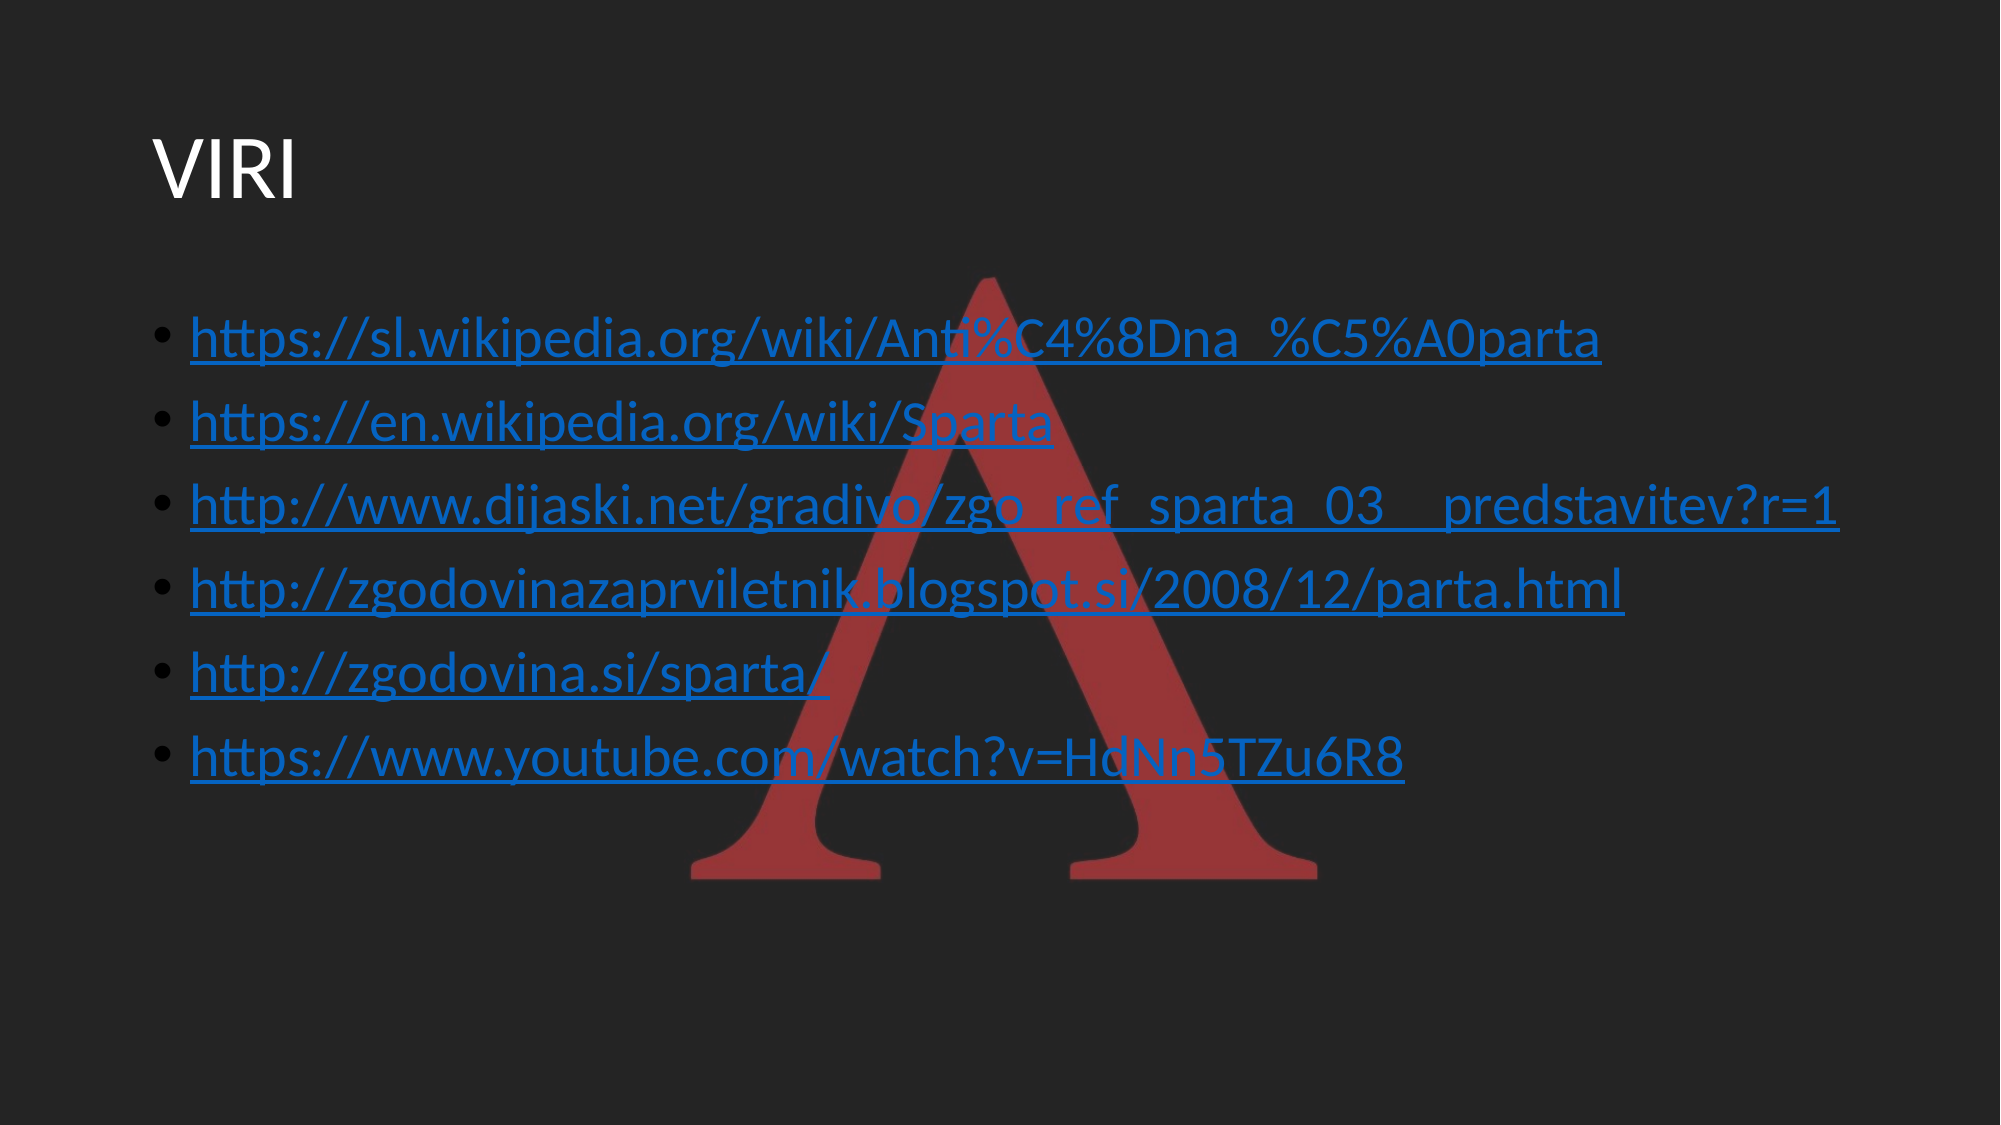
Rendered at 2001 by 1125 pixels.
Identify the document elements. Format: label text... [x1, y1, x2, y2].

title VIRI [137, 59, 1863, 278]
list https://sl.wikipedia.org/wiki/Anti%C4%8Dna_%C5%A0parta https://en.wikipedia.org/wiki/Sparta http://www.dijaski.net/gradivo/zgo_ref_sparta_03__predstavitev?r=1 http://zgodovinazaprviletnik.blogspot.si/2008/12/parta.html http://zgodovina.si/sparta/ https://www.youtube.com/watch?v=HdNn5TZu6R8 [137, 299, 1863, 1014]
